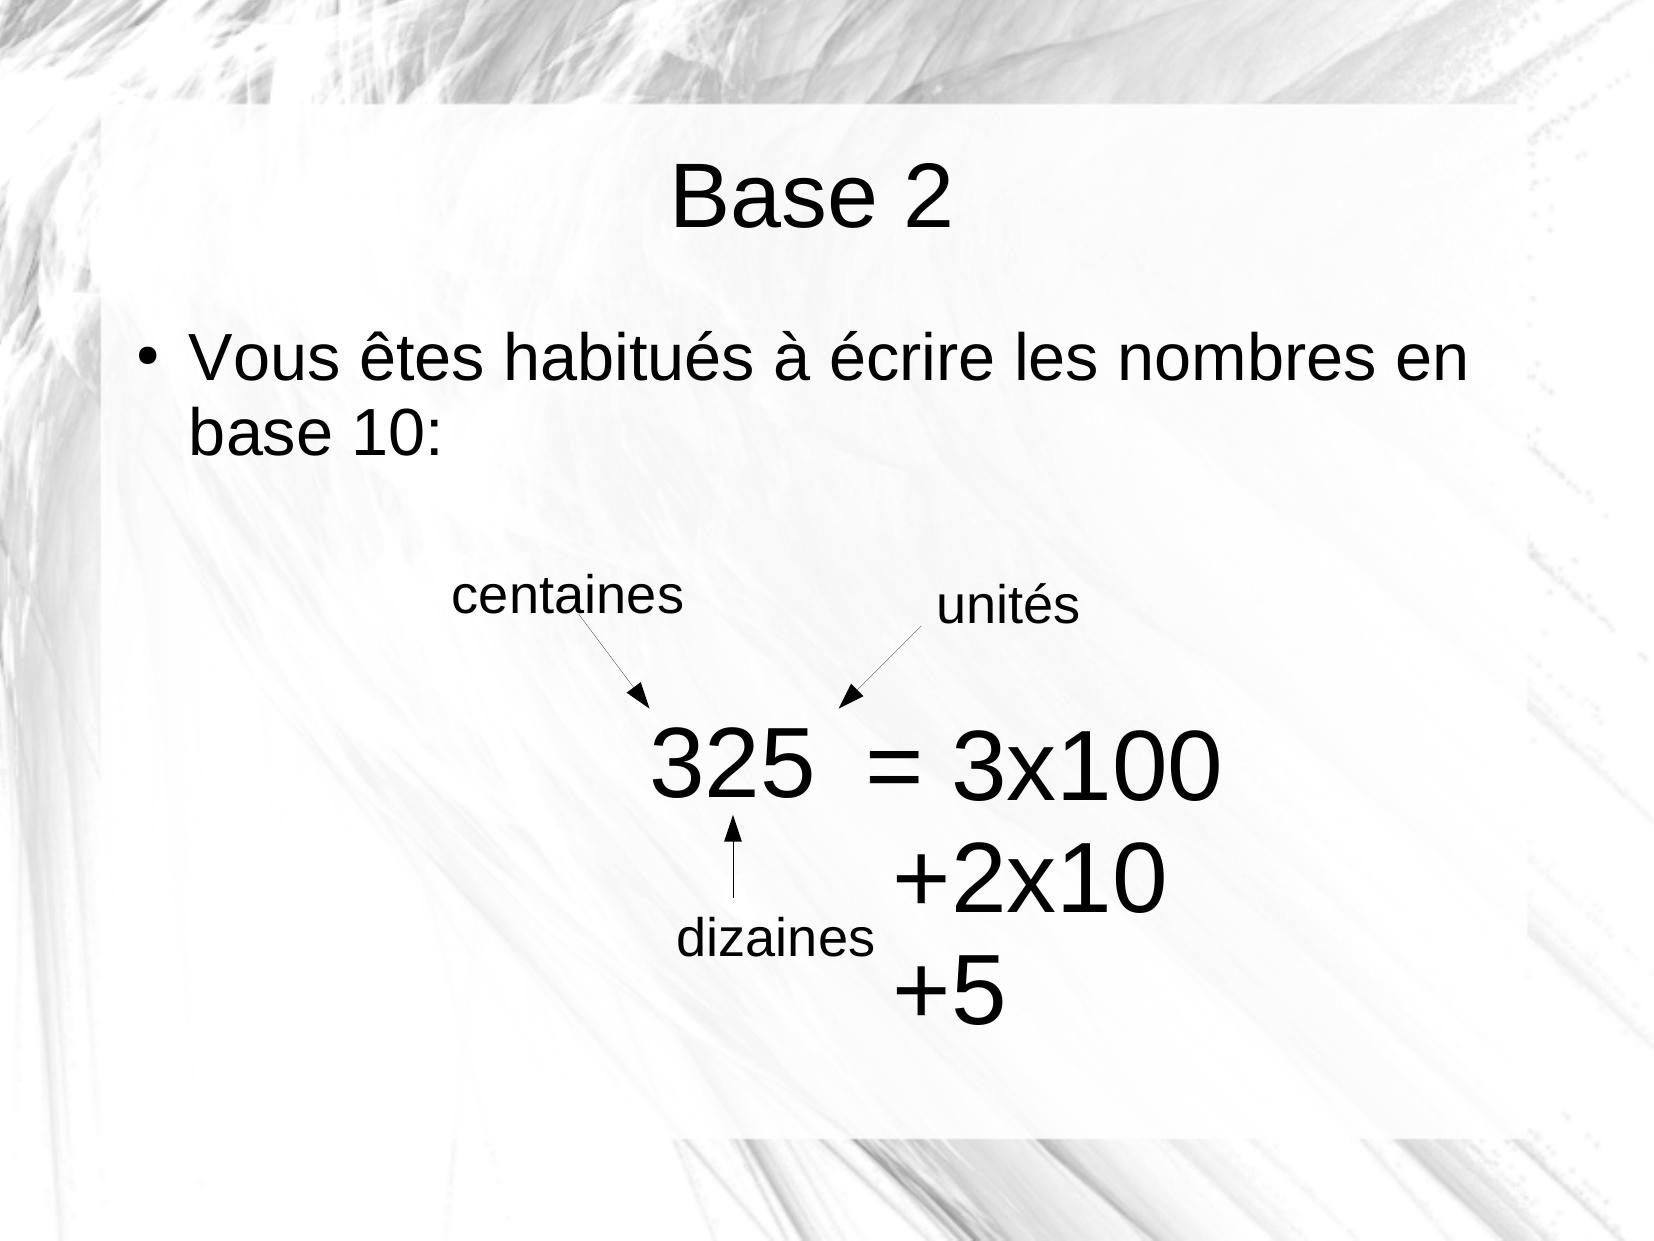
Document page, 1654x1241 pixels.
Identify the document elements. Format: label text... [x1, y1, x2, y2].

title Base 2 [118, 119, 1506, 273]
list Vous êtes habitués à écrire les nombres en base 10: 325 [118, 319, 1571, 1124]
text_box dizaines [661, 899, 708, 983]
text_box centaines [437, 557, 756, 633]
text_box = 3x100 +2x10 +5 [708, 702, 1394, 1053]
text_box unités [921, 566, 1097, 643]
picture [0, 0, 1654, 1241]
